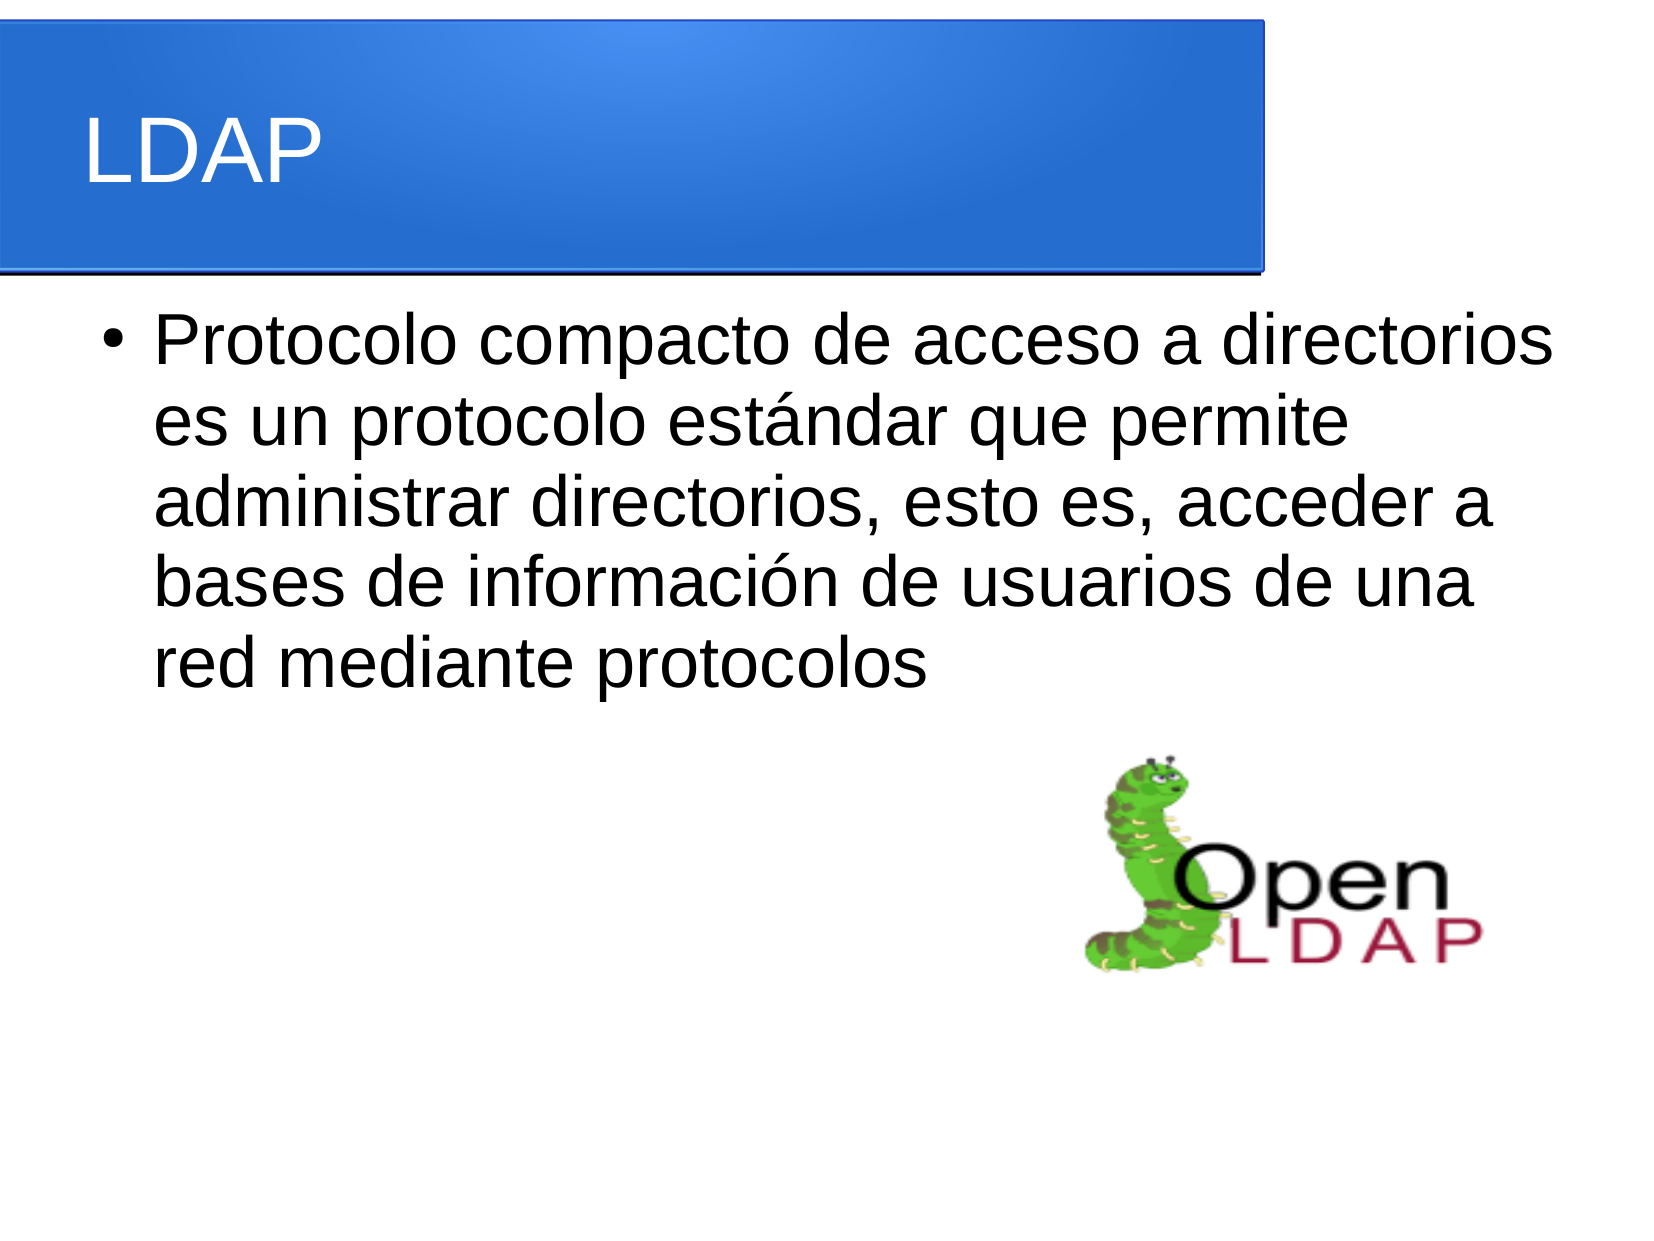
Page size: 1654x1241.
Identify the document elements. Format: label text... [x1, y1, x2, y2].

list Protocolo compacto de acceso a directorios es un protocolo estándar que permite administrar directorios, esto es, acceder a bases de información de usuarios de una red mediante protocolos [82, 299, 1571, 1019]
title LDAP [82, 47, 1235, 252]
picture [1039, 696, 1540, 1063]
